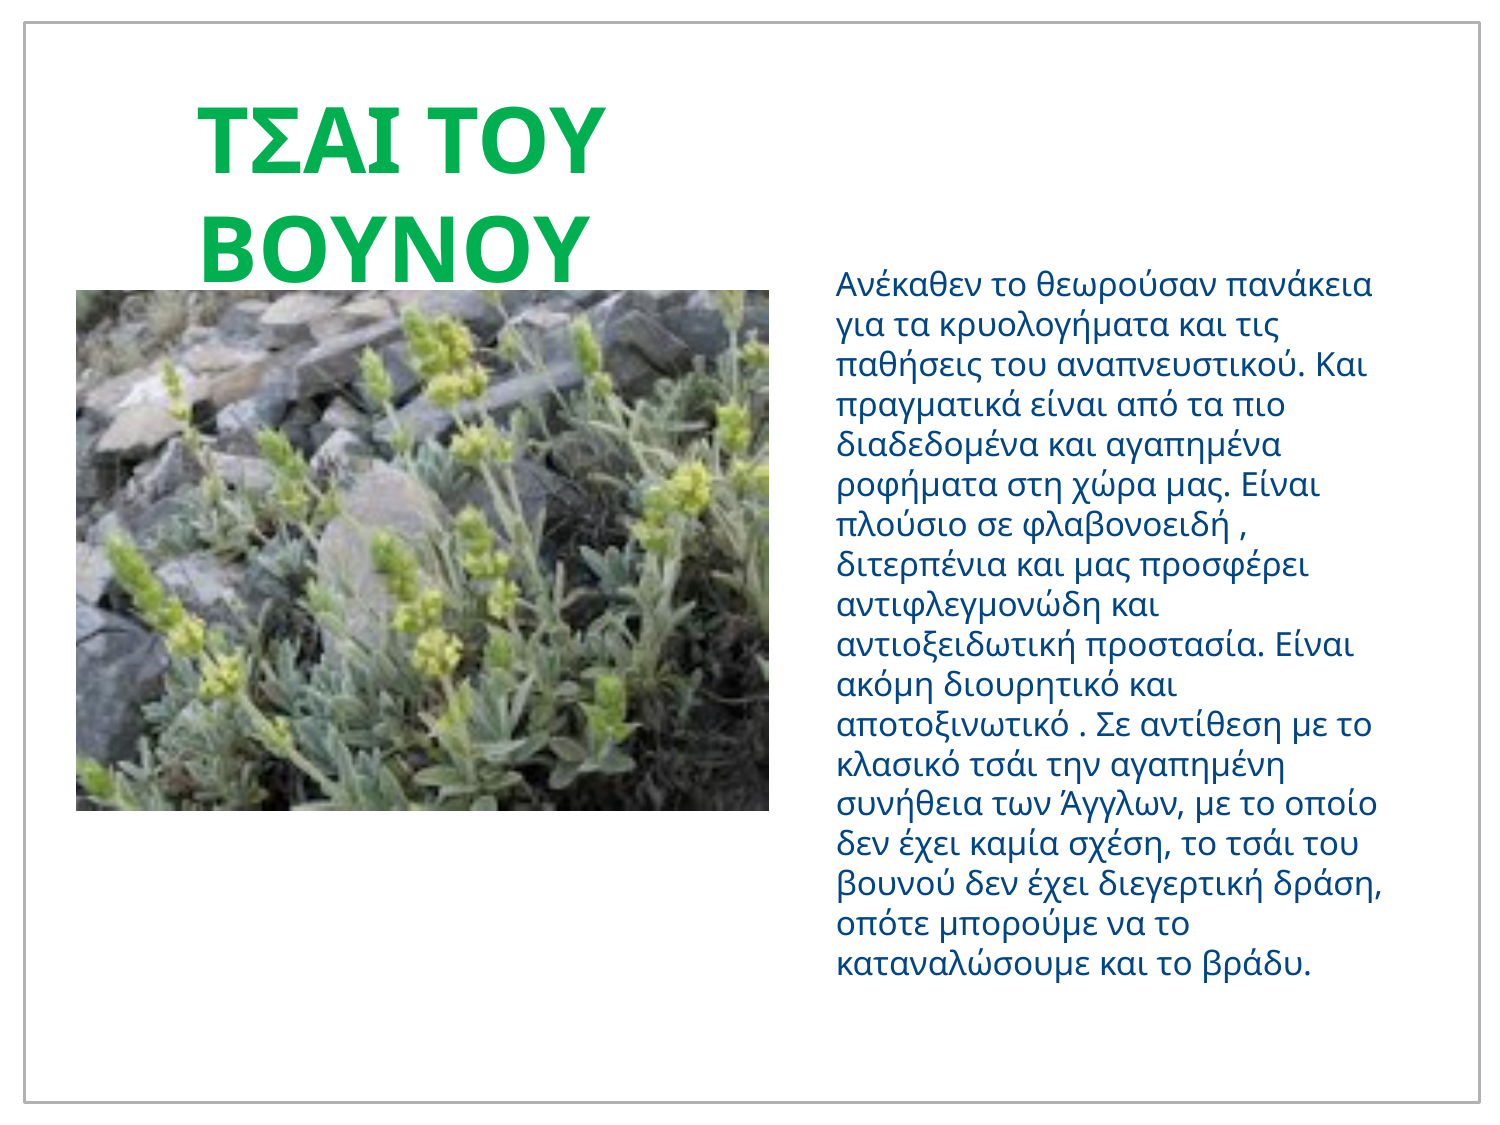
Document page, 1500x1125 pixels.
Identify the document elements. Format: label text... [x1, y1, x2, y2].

title ΤΣΑΙ TOY BOYNOY [181, 66, 1034, 201]
text_box Ανέκαθεν το θεωρούσαν πανάκεια για τα κρυολογήματα και τις παθήσεις του αναπνευστικού. Και πραγματικά είναι από τα πιο διαδεδομένα και αγαπημένα ροφήματα στη χώρα μας. Είναι πλούσιο σε φλαβονοειδή , διτερπένια και μας προσφέρει αντιφλεγμονώδη και αντιοξειδωτική προστασία. Είναι ακόμη διουρητικό και αποτοξινωτικό . Σε αντίθεση με το κλασικό τσάι την αγαπημένη συνήθεια των Άγγλων, με το οποίο δεν έχει καμία σχέση, το τσάι του βουνού δεν έχει διεγερτική δράση, οπότε μπορούμε να το καταναλώσουμε και το βράδυ. [821, 256, 1400, 1030]
picture [76, 290, 769, 811]
